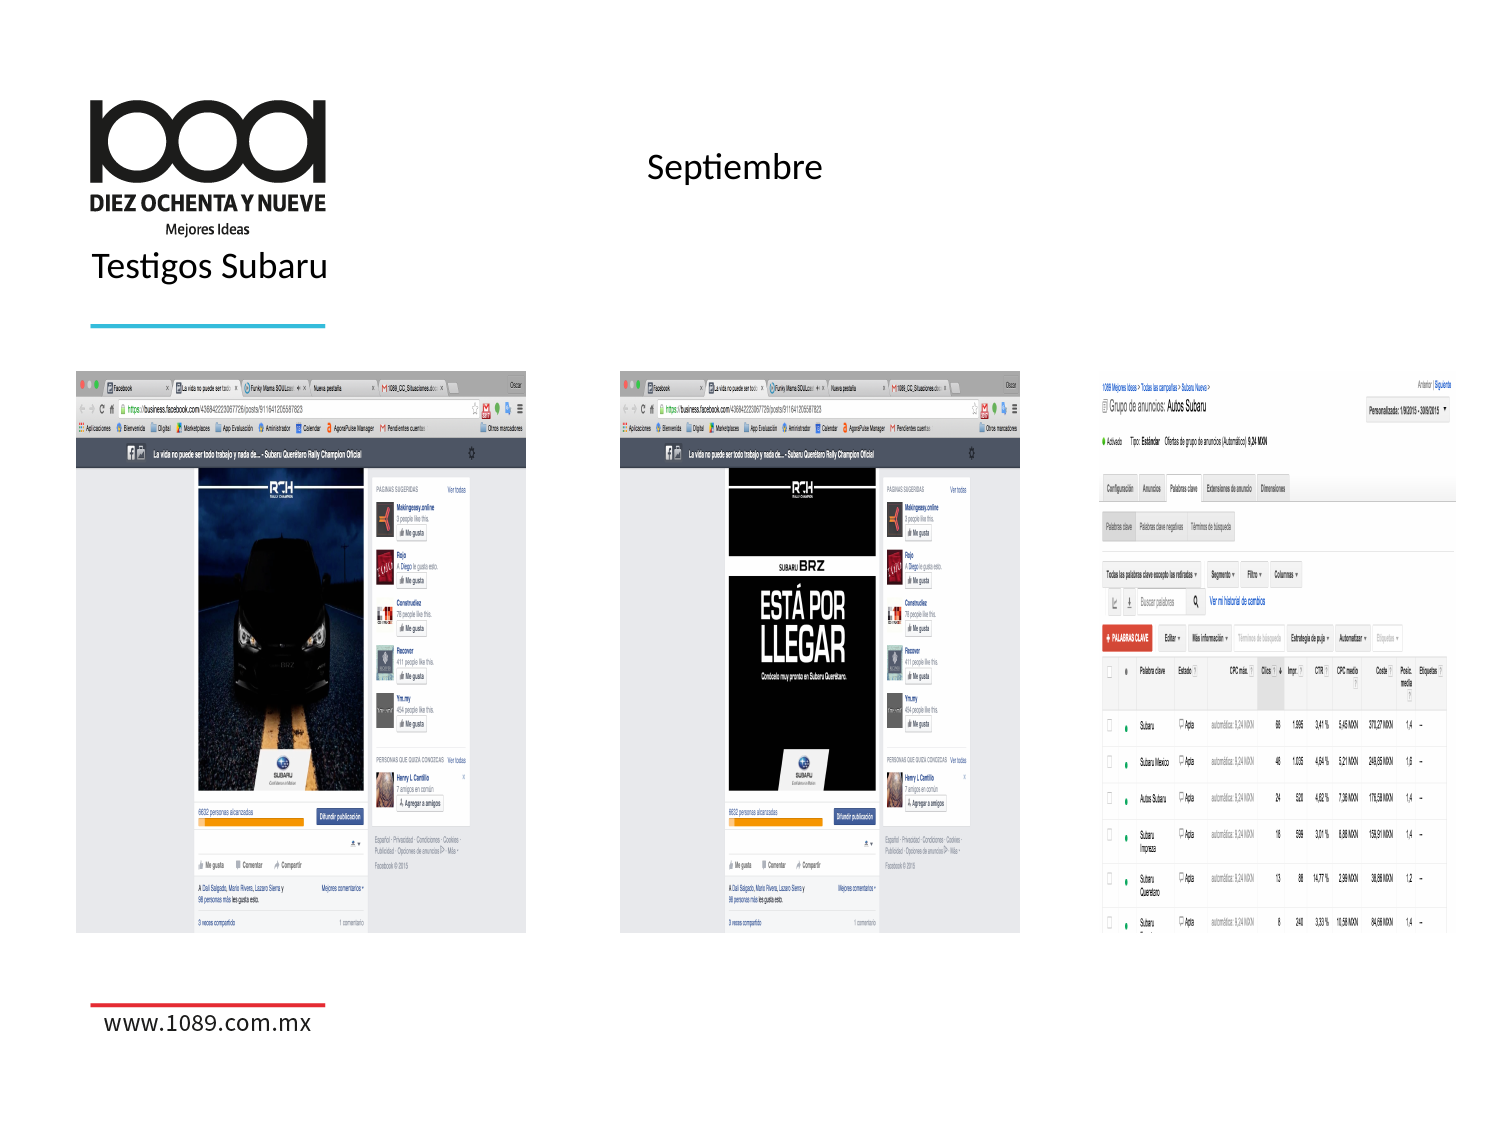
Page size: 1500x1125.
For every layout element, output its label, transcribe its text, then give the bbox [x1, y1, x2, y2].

text_box Septiembre [632, 143, 1154, 197]
text_box Testigos Subaru [76, 242, 355, 296]
picture [0, 0, 1500, 1125]
